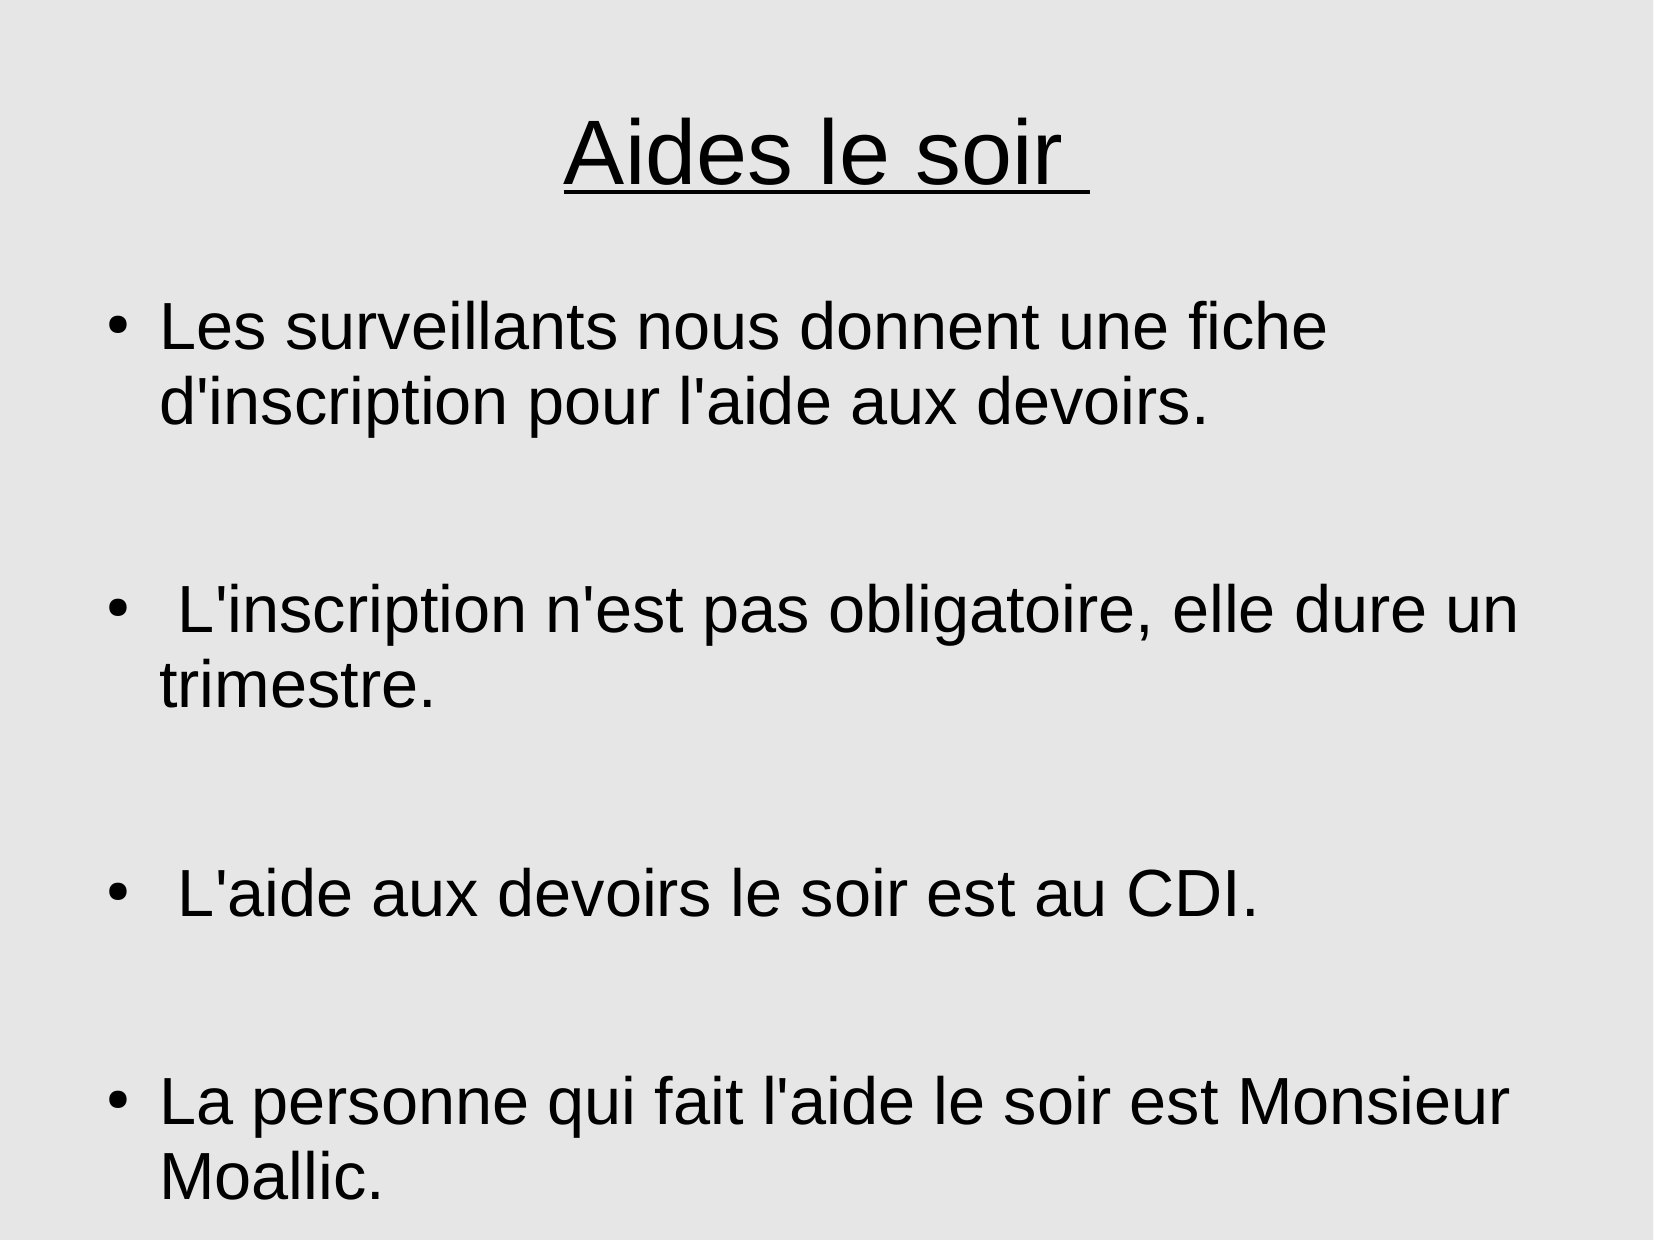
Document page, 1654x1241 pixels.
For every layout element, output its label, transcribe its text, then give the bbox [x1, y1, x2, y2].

title Aides le soir [82, 56, 1571, 250]
list Les surveillants nous donnent une fiche d'inscription pour l'aide aux devoirs. L'inscription n'est pas obligatoire, elle dure un trimestre. L'aide aux devoirs le soir est au CDI. La personne qui fait l'aide le soir est Monsieur Moallic. [88, 288, 1577, 1241]
